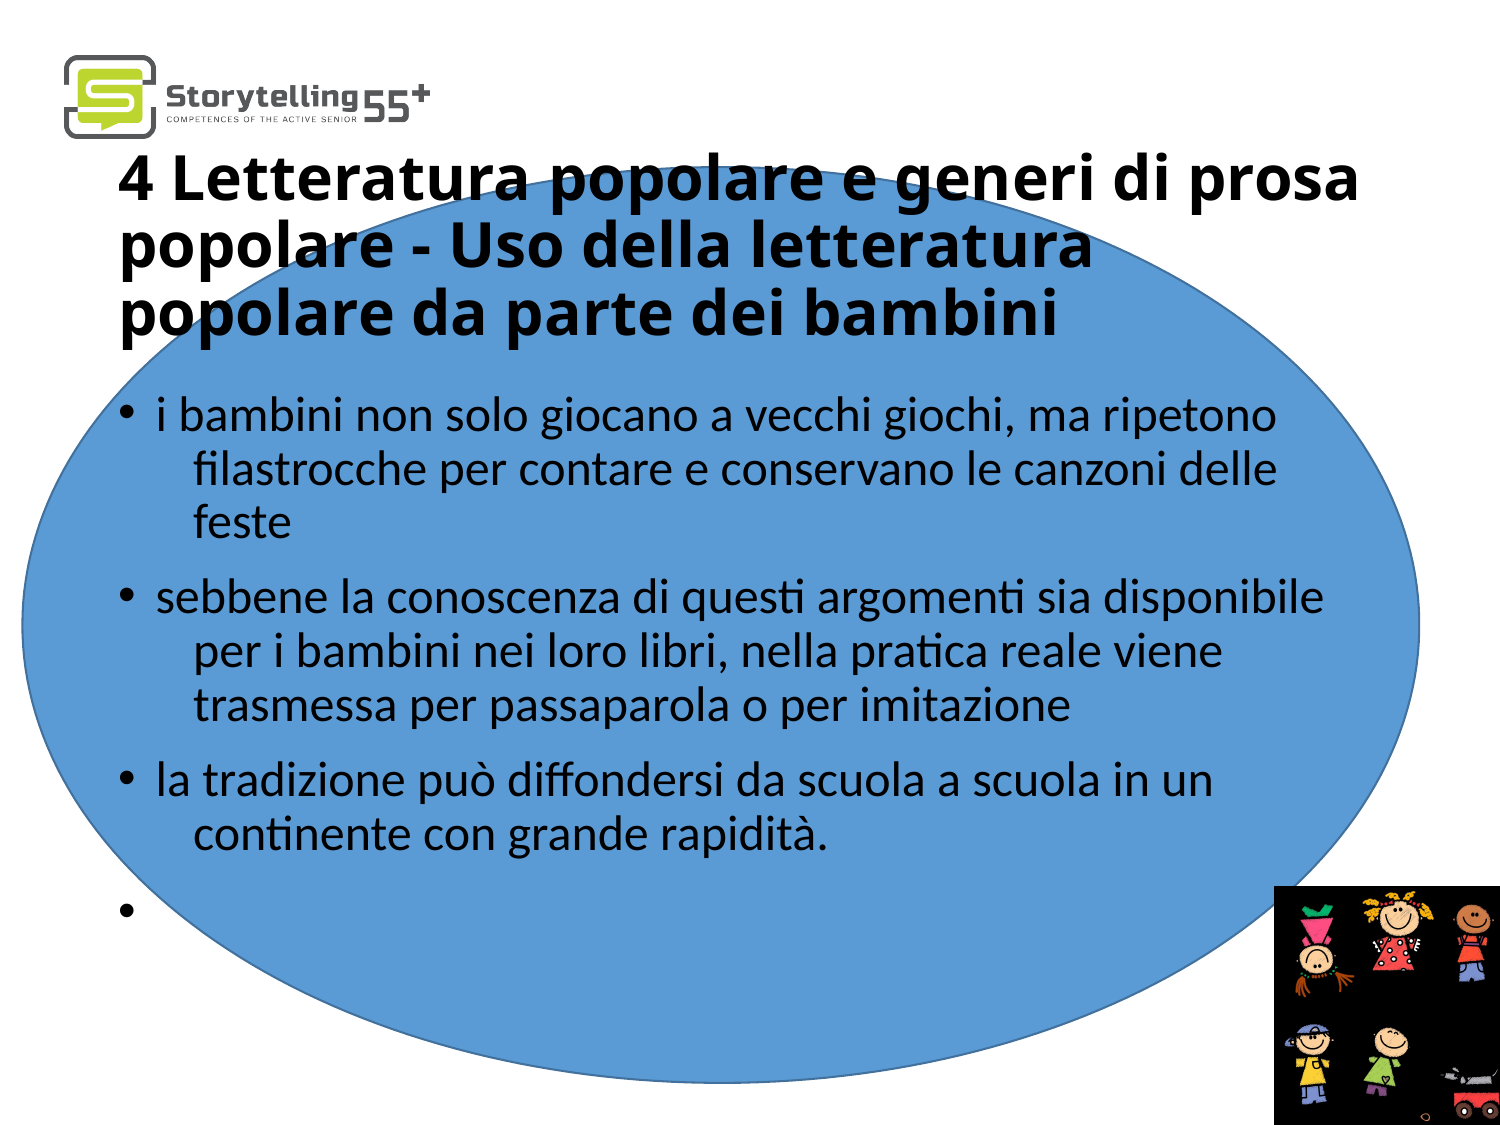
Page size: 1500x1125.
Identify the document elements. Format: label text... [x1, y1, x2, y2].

picture [1274, 886, 1500, 1125]
picture [64, 55, 430, 139]
title 4 Letteratura popolare e generi di prosa popolare - Uso della letteratura popolare da parte dei bambini [103, 138, 1397, 299]
text_box [1397, 510, 1420, 740]
text_box [22, 411, 103, 839]
list i bambini non solo giocano a vecchi giochi, ma ripetono filastrocche per contare e conservano le canzoni delle feste sebbene la conoscenza di questi argomenti sia disponibile per i bambini nei loro libri, nella pratica reale viene trasmessa per passaparola o per imitazione la tradizione può diffondersi da scuola a scuola in un continente con grande rapidità. [103, 299, 1397, 1111]
